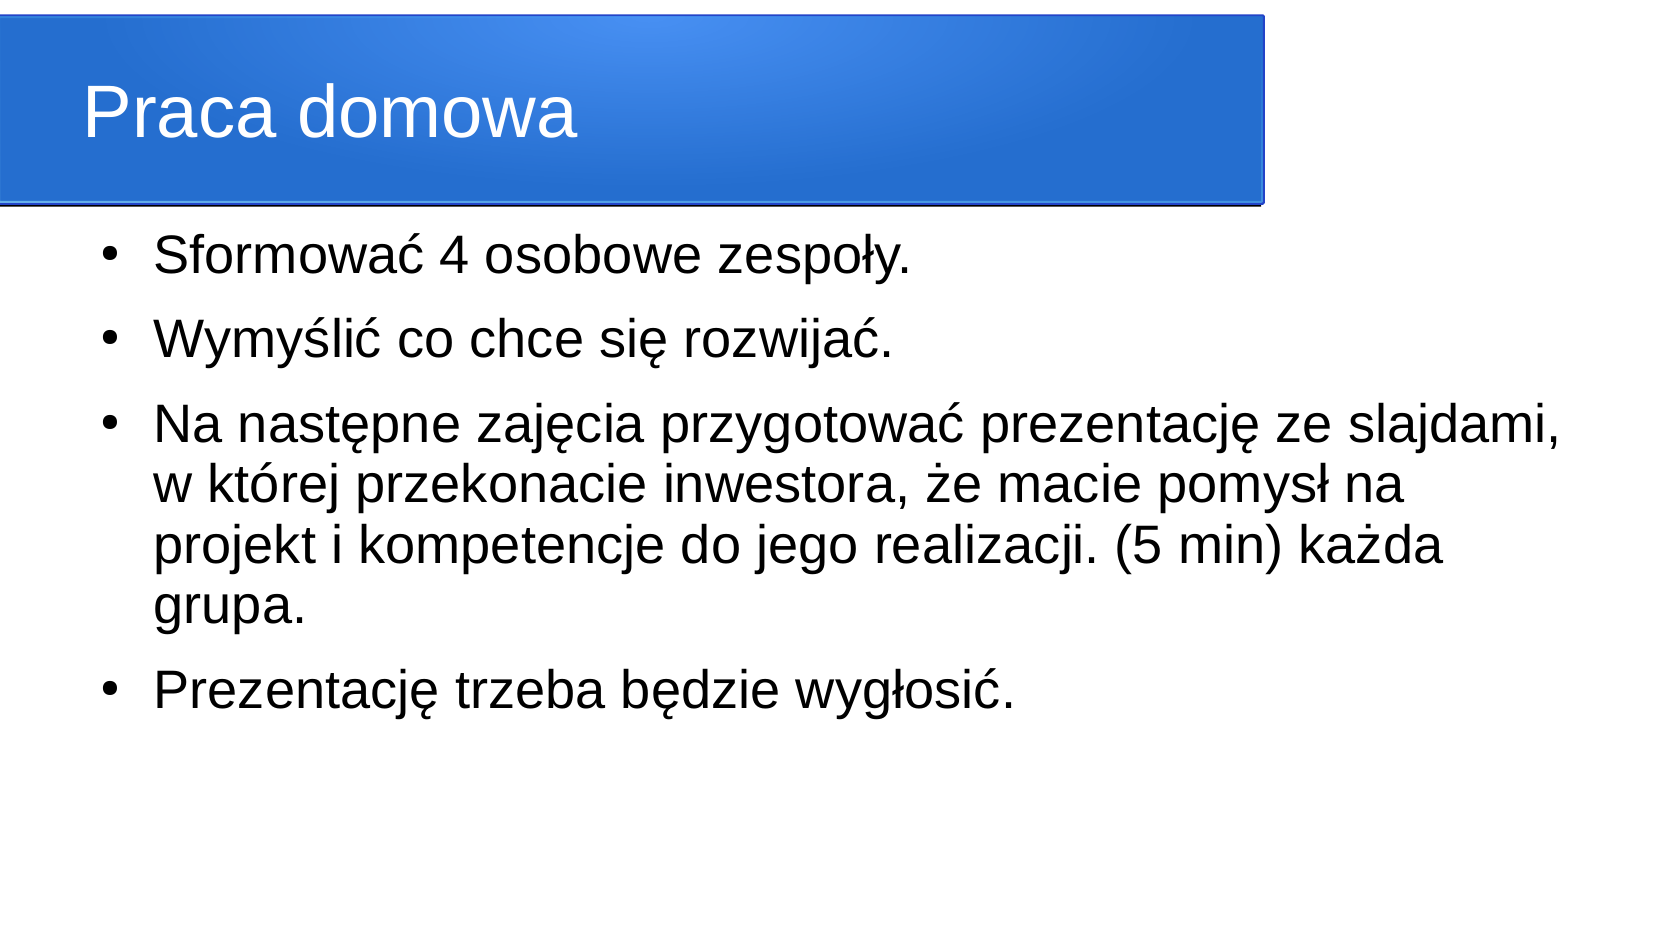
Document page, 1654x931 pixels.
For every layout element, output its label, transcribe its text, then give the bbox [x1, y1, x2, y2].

title Praca domowa [82, 35, 1235, 189]
list Sformować 4 osobowe zespoły. Wymyślić co chce się rozwijać. Na następne zajęcia przygotować prezentację ze slajdami, w której przekonacie inwestora, że macie pomysł na projekt i kompetencje do jego realizacji. (5 min) każda grupa. Prezentację trzeba będzie wygłosić. [82, 224, 1571, 764]
